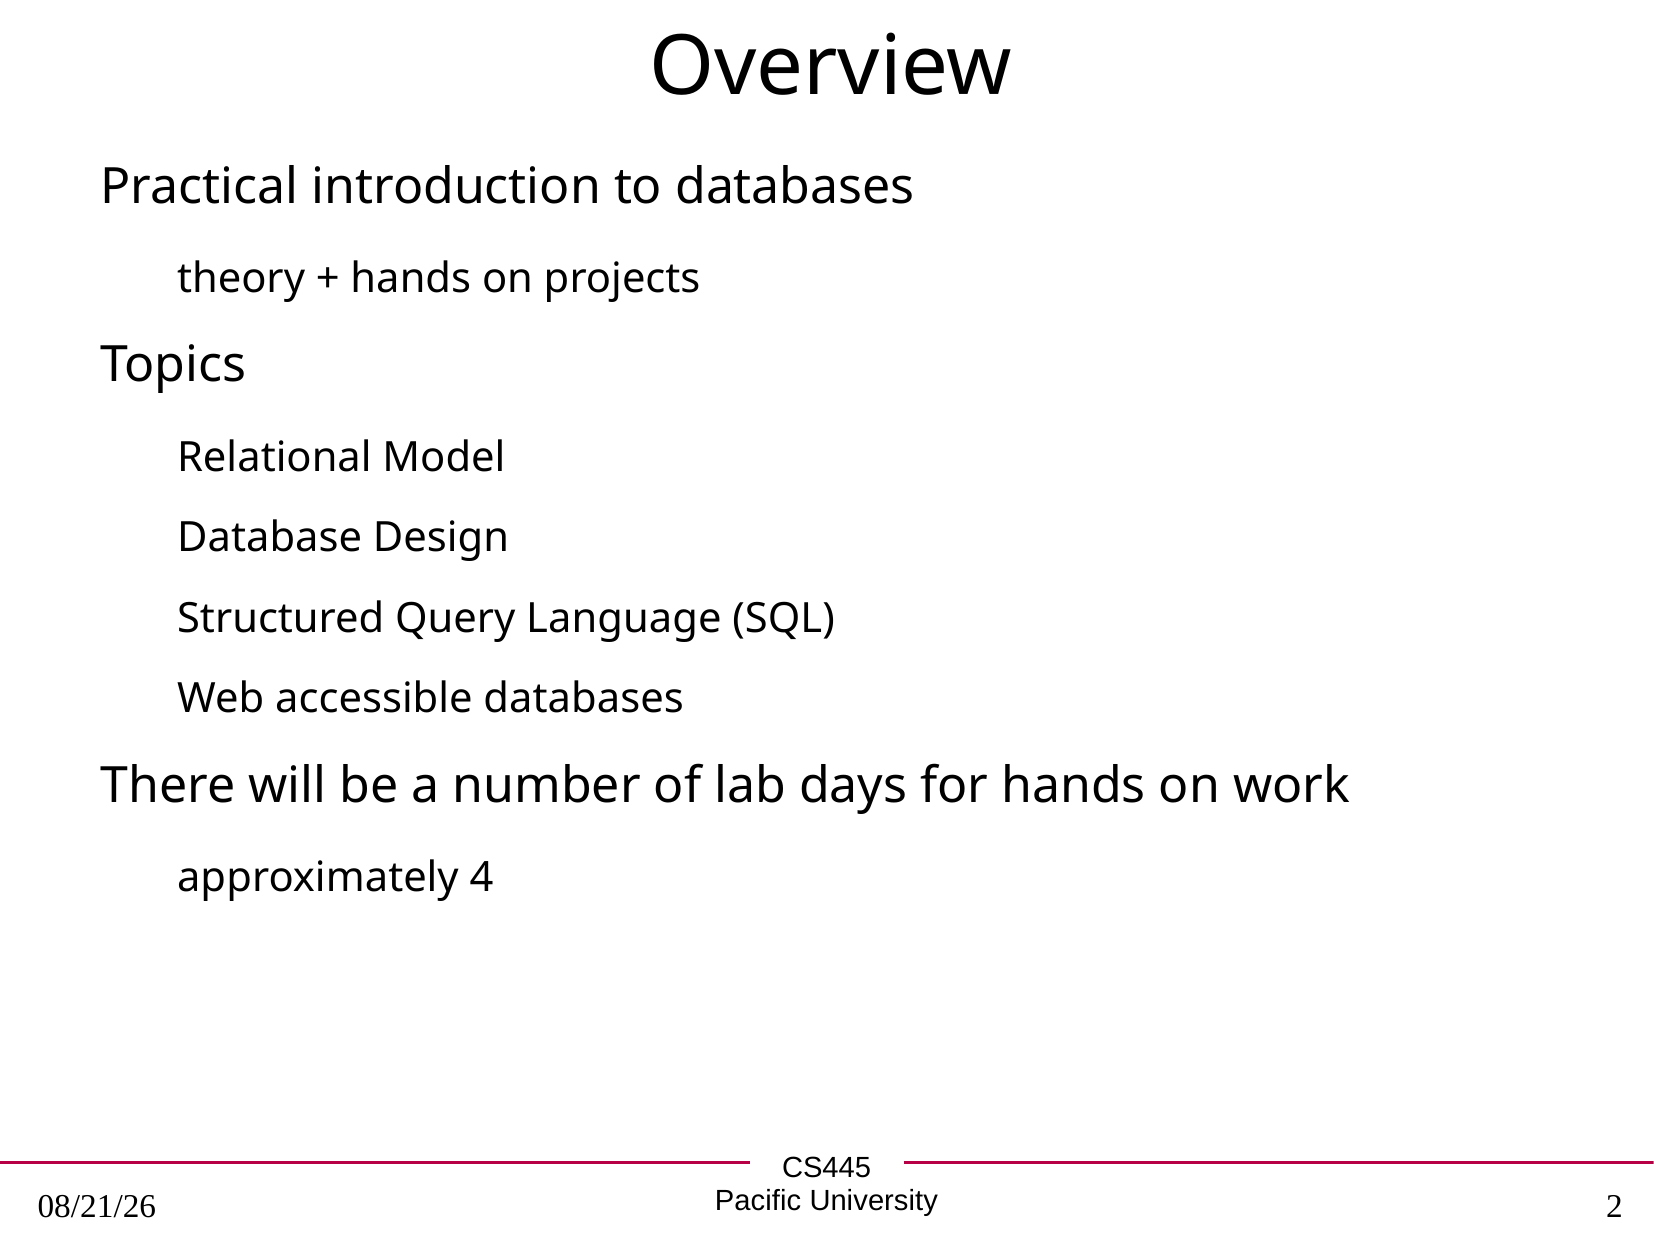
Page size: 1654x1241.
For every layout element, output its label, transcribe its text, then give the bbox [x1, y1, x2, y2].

list Practical introduction to databases theory + hands on projects Topics Relational Model Database Design Structured Query Language (SQL) Web accessible databases There will be a number of lab days for hands on work approximately 4 [82, 150, 1571, 1126]
title Overview [86, 11, 1576, 113]
